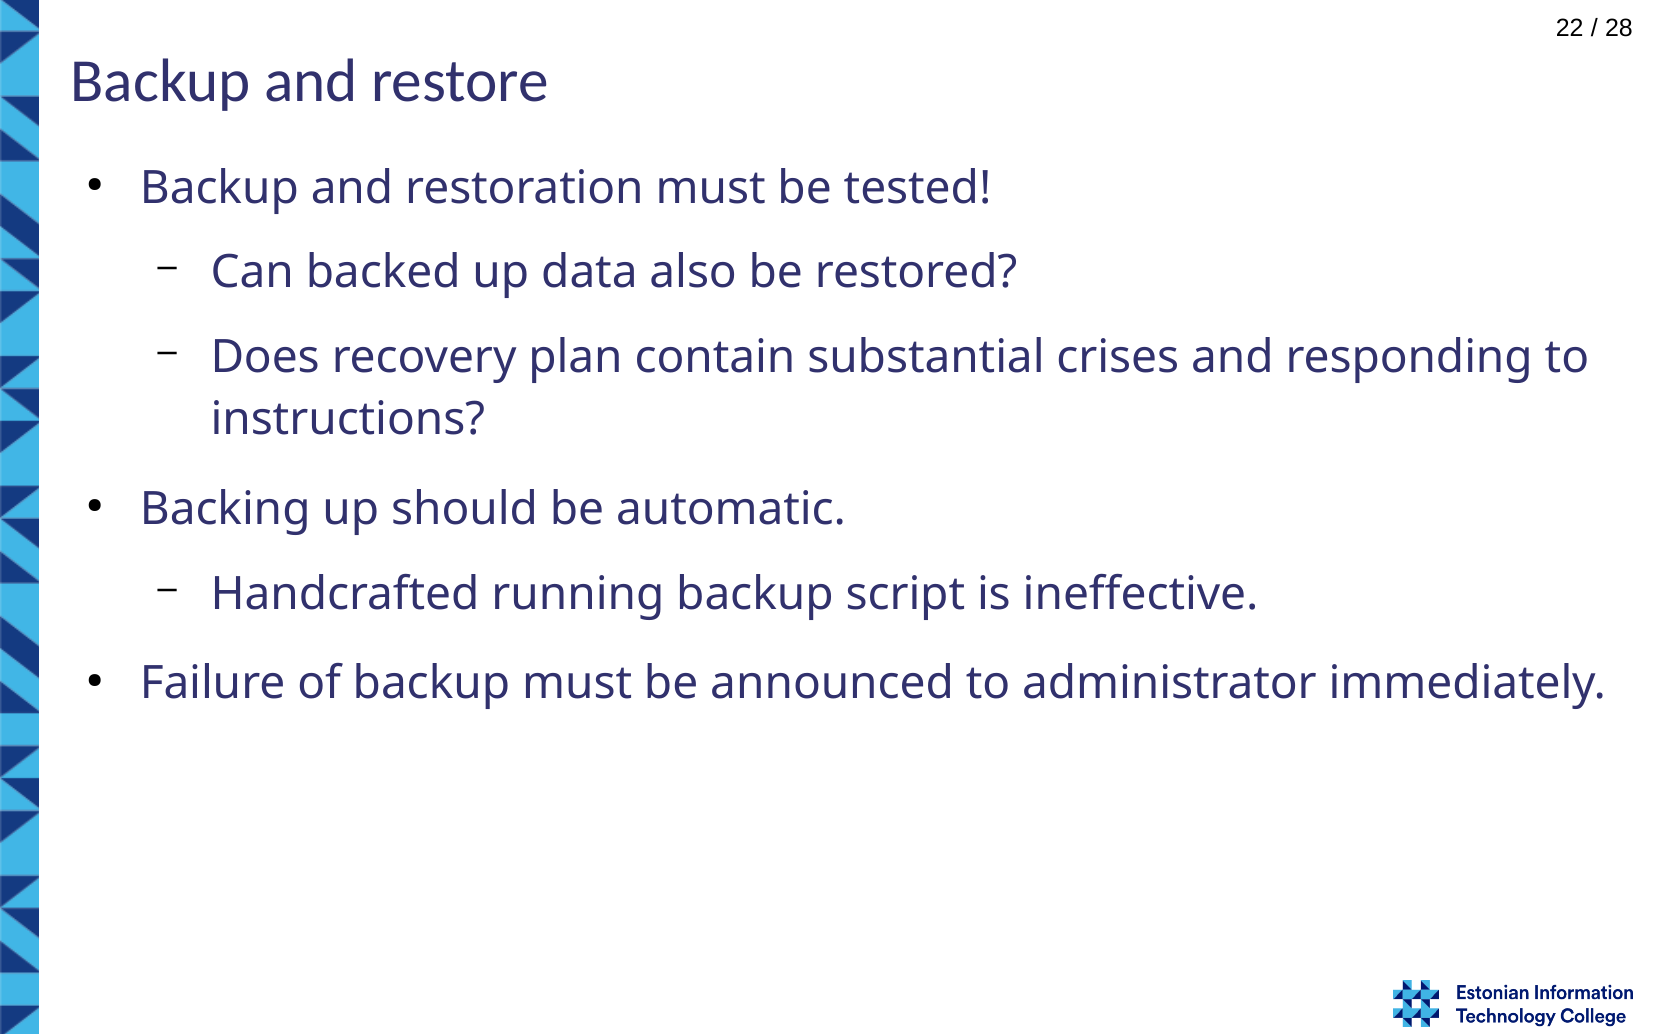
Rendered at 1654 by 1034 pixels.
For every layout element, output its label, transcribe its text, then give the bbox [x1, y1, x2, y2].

picture [1393, 980, 1633, 1027]
title Backup and restore [70, 41, 1630, 130]
list Backup and restoration must be tested! Can backed up data also be restored? Does recovery plan contain substantial crises and responding to instructions? Backing up should be automatic. Handcrafted running backup script is ineffective. Failure of backup must be announced to administrator immediately. [68, 153, 1630, 957]
